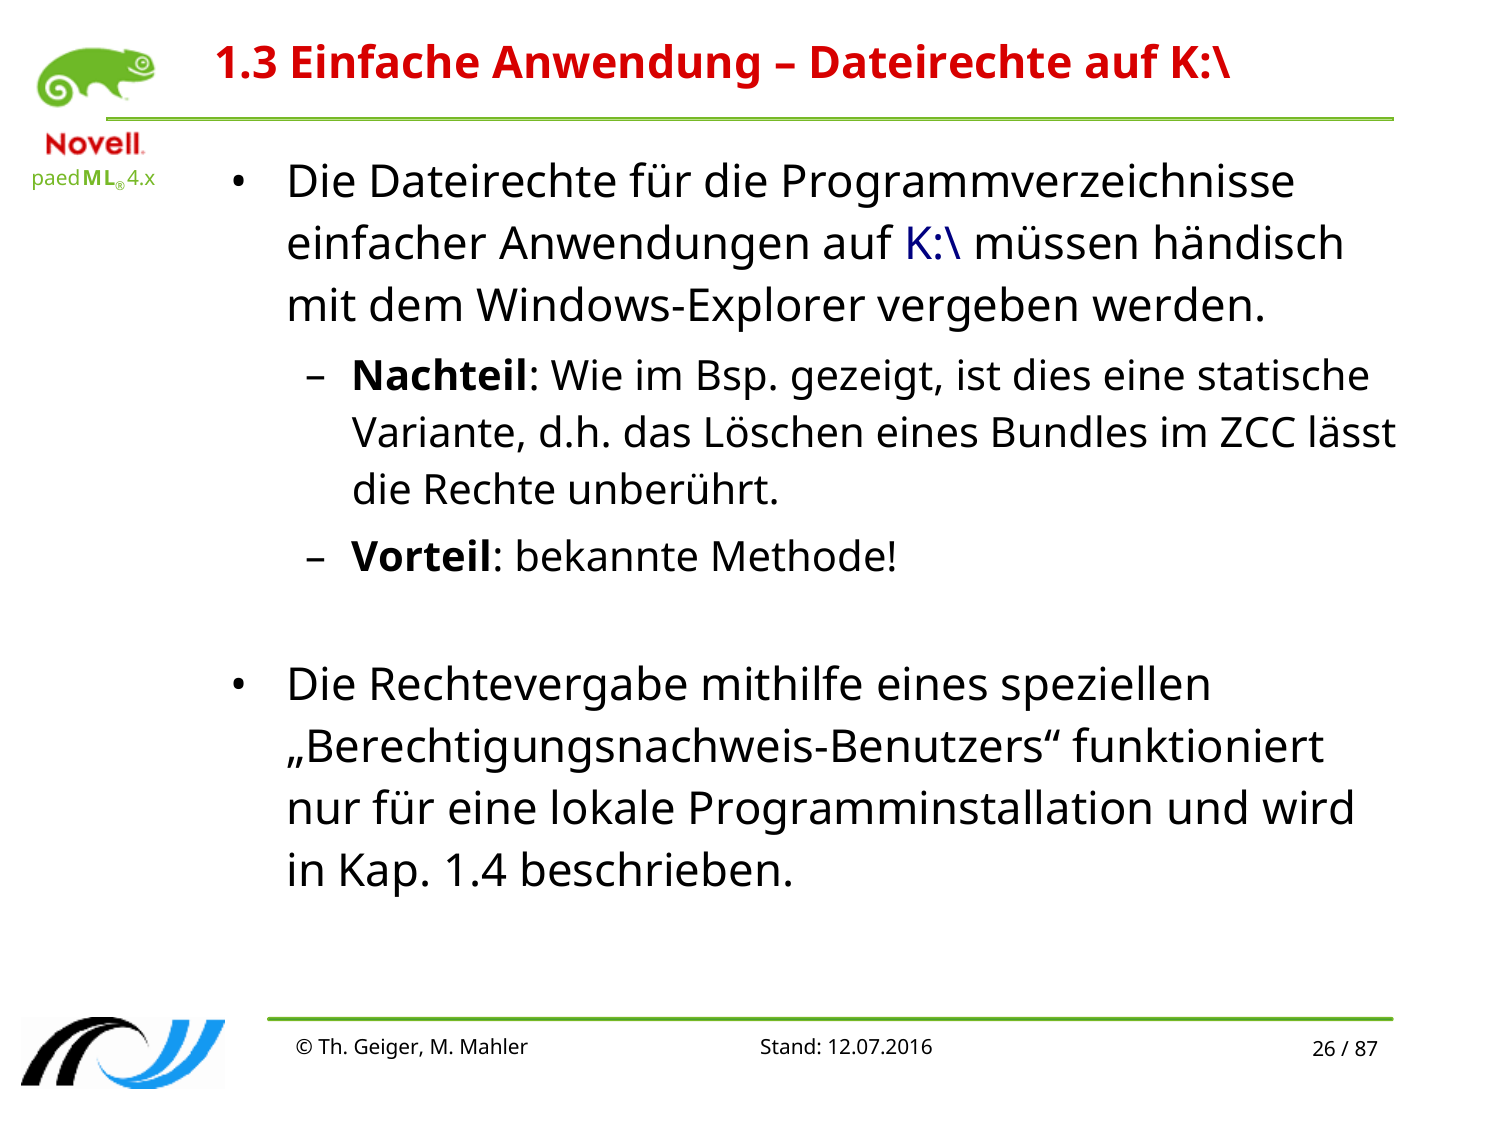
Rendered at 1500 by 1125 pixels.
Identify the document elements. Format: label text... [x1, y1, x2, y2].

picture [21, 1017, 225, 1089]
list Die Dateirechte für die Programmverzeichnisse einfacher Anwendungen auf K:\ müssen händisch mit dem Windows-Explorer vergeben werden. Nachteil: Wie im Bsp. gezeigt, ist dies eine statische Variante, d.h. das Löschen eines Bundles im ZCC lässt die Rechte unberührt. Vorteil: bekannte Methode! Die Rechtevergabe mithilfe eines speziellen „Berechtigungsnachweis-Benutzers“ funktioniert nur für eine lokale Programminstallation und wird in Kap. 1.4 beschrieben. [230, 149, 1406, 1013]
picture [24, 32, 167, 175]
title 1.3 Einfache Anwendung – Dateirechte auf K:\ [214, 16, 1393, 108]
